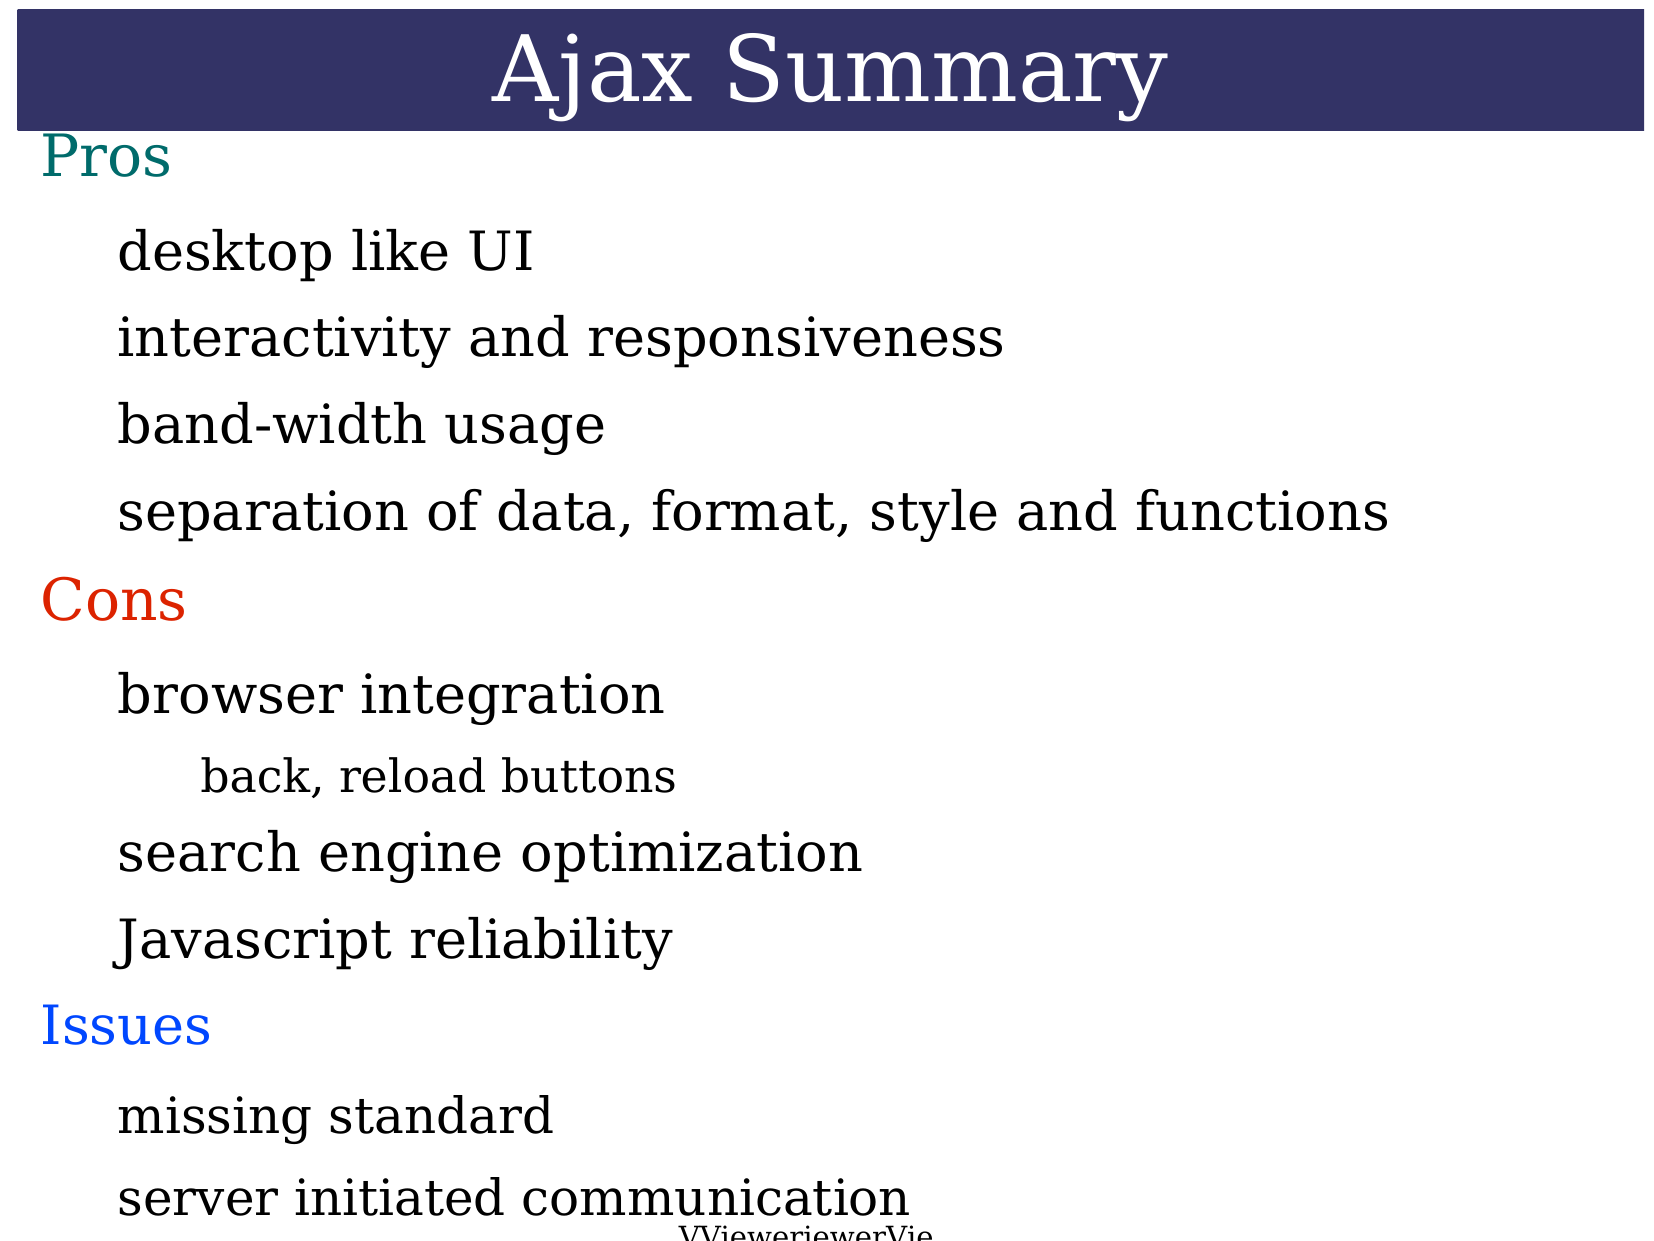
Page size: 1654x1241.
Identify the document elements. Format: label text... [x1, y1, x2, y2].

title Ajax Summary [17, 9, 1645, 131]
list Pros desktop like UI interactivity and responsiveness band-width usage separation of data, format, style and functions Cons browser integration back, reload buttons search engine optimization Javascript reliability Issues missing standard server initiated communication [23, 122, 1621, 1228]
